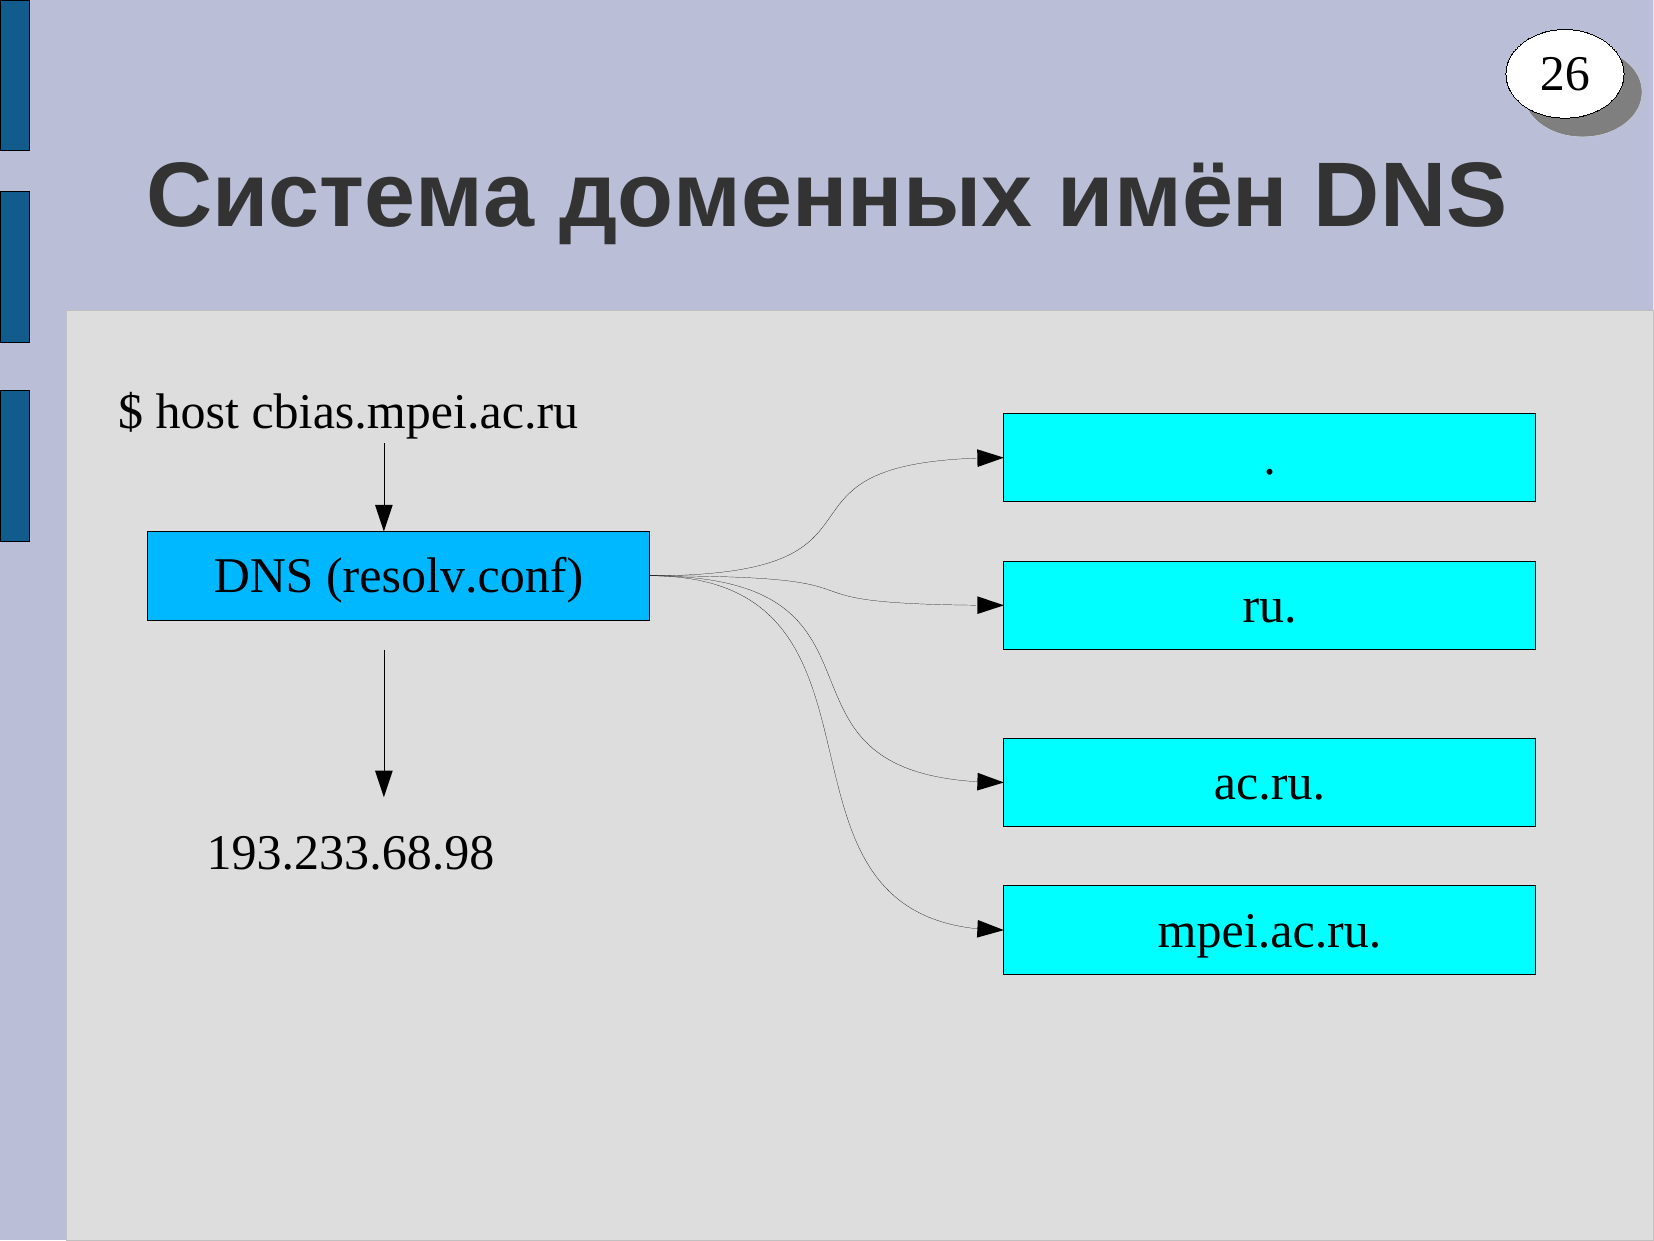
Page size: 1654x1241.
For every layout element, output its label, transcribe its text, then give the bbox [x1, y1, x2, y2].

text_box 26 [1505, 29, 1625, 119]
text_box mpei.ac.ru. [1003, 885, 1536, 975]
text_box ac.ru. [1003, 738, 1536, 827]
text_box 193.233.68.98 [206, 825, 495, 881]
text_box $ host cbias.mpei.ac.ru [118, 383, 592, 440]
text_box DNS (resolv.conf) [147, 531, 650, 621]
text_box ru. [1003, 561, 1536, 650]
title Система доменных имён DNS [121, 91, 1534, 299]
text_box . [1003, 413, 1536, 502]
